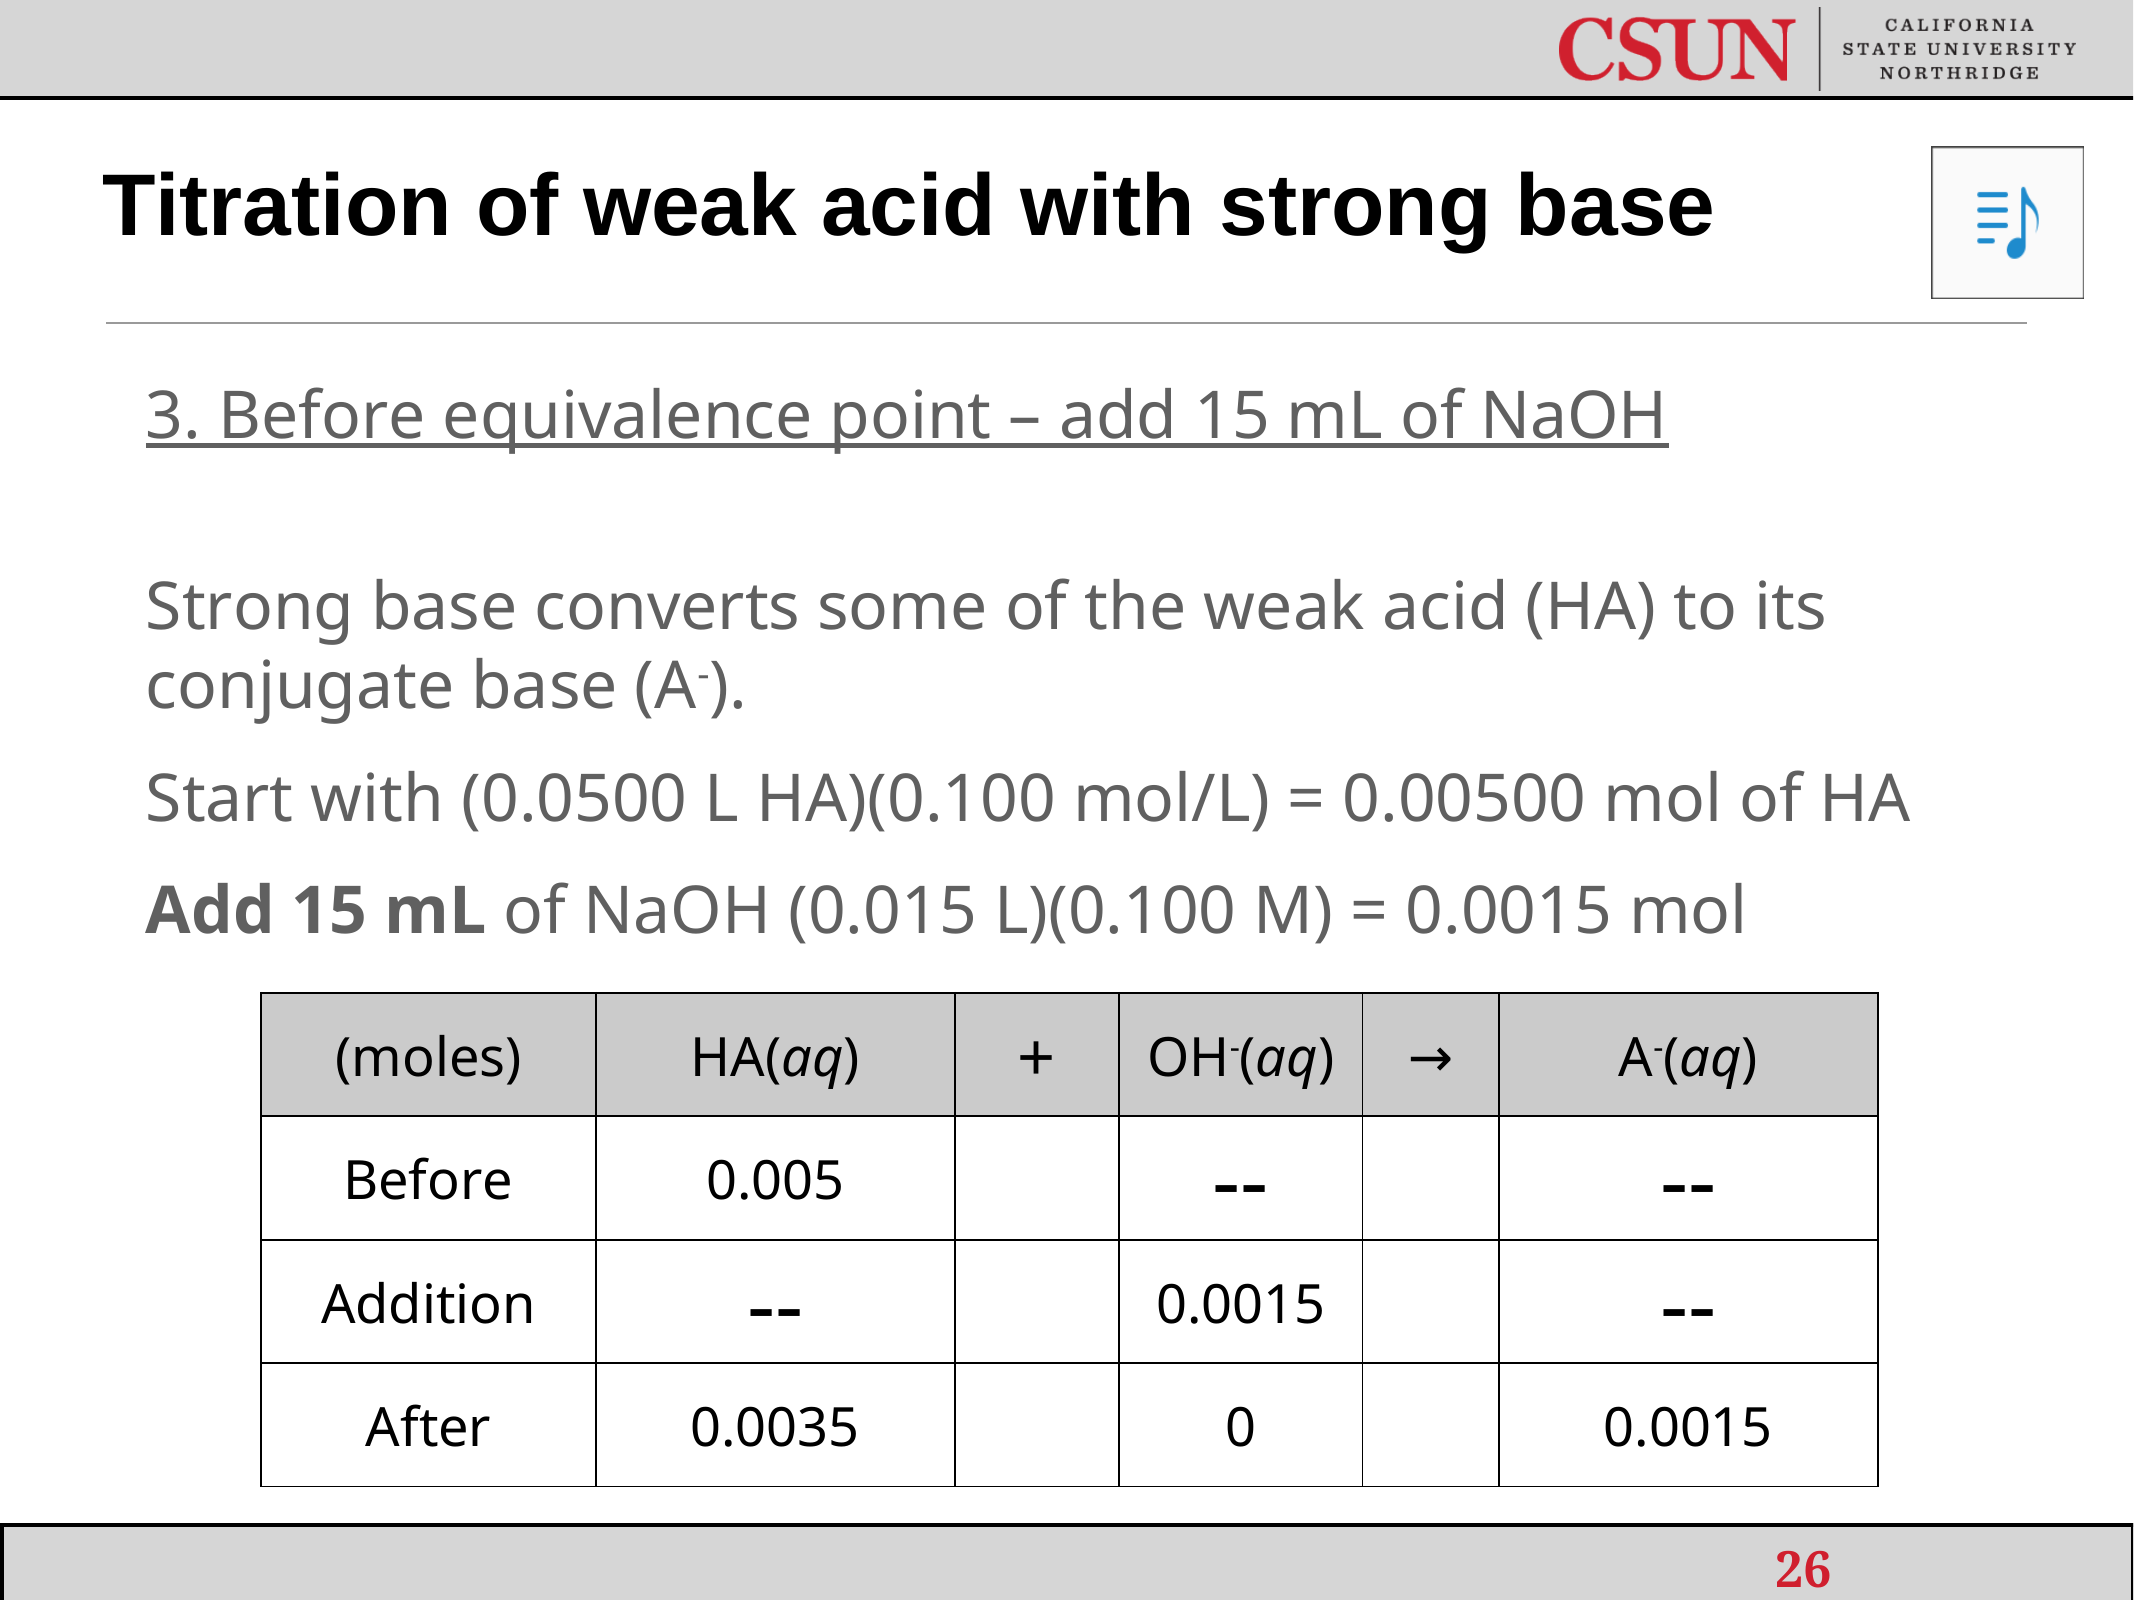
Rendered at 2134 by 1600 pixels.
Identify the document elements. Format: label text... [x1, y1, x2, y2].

table_cell [1363, 1117, 1498, 1239]
table_header + [956, 994, 1118, 1115]
table_cell -- [597, 1241, 954, 1362]
table_cell [1363, 1241, 1498, 1362]
table_cell [956, 1241, 1118, 1362]
table_header HA(aq) [597, 994, 954, 1115]
table_cell [956, 1117, 1118, 1239]
table_cell After [262, 1364, 595, 1486]
table_cell -- [1500, 1241, 1877, 1362]
picture [1559, 7, 2076, 91]
table_header (moles) [262, 994, 595, 1115]
table_header A-(aq) [1500, 994, 1877, 1115]
table_cell 0.0035 [597, 1364, 954, 1486]
title Titration of weak acid with strong base [93, 186, 2040, 367]
table_cell -- [1120, 1117, 1362, 1239]
table_cell 0.0015 [1500, 1364, 1877, 1486]
table_cell 0.0015 [1120, 1241, 1362, 1362]
list 3. Before equivalence point – add 15 mL of NaOH Strong base converts some of the weak acid (HA) to its conjugate base (A-). Start with (0.0500 L HA)(0.100 mol/L) = 0.00500 mol of HA Add 15 mL of NaOH (0.015 L)(0.100 M) = 0.0015 mol [94, 363, 2041, 961]
text_box [1930, 145, 2086, 301]
table_header OH-(aq) [1120, 994, 1362, 1115]
table_cell [1363, 1364, 1498, 1486]
table_cell Addition [262, 1241, 595, 1362]
table_header → [1363, 994, 1498, 1115]
table_cell Before [262, 1117, 595, 1239]
table_cell -- [1500, 1117, 1877, 1239]
table_cell 0 [1120, 1364, 1362, 1486]
table_cell [956, 1364, 1118, 1486]
table_cell 0.005 [597, 1117, 954, 1239]
